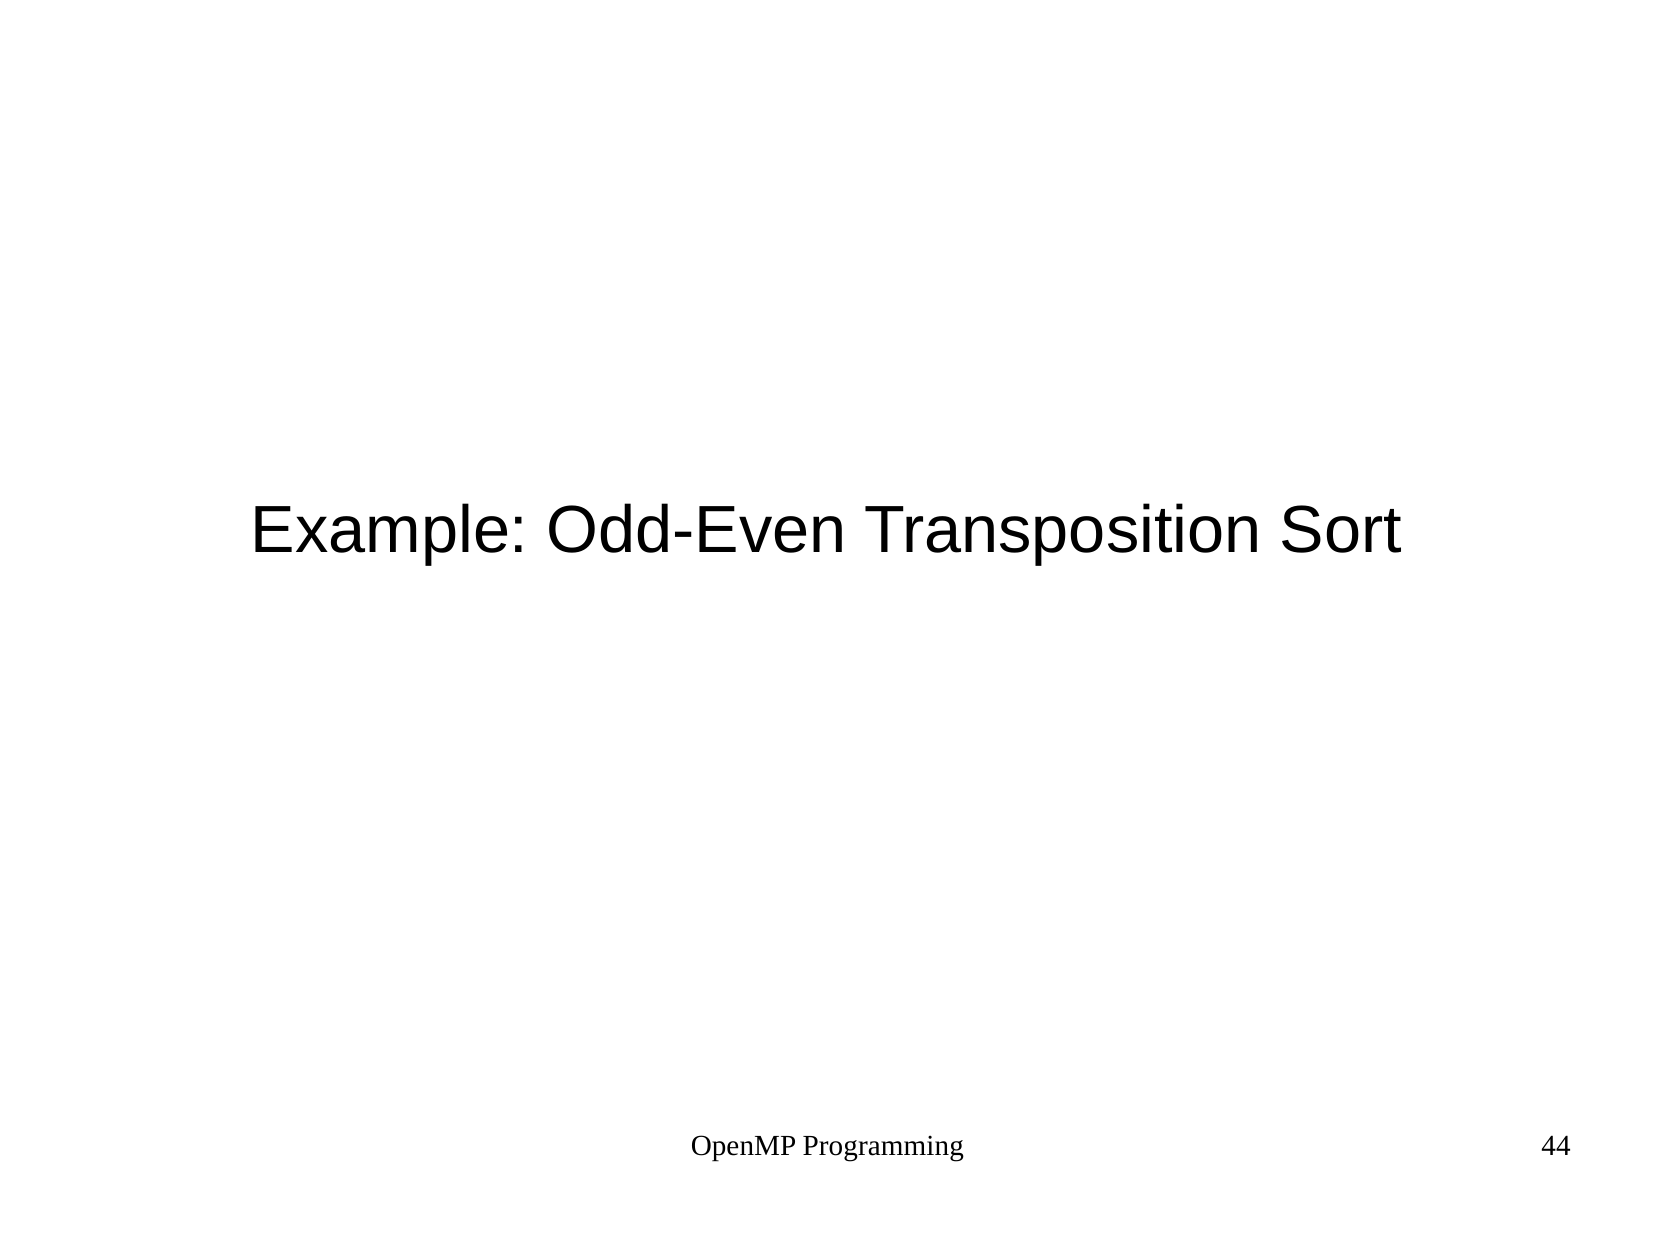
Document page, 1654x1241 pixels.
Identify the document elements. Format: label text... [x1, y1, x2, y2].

subtitle Example: Odd-Even Transposition Sort [82, 49, 1571, 1010]
